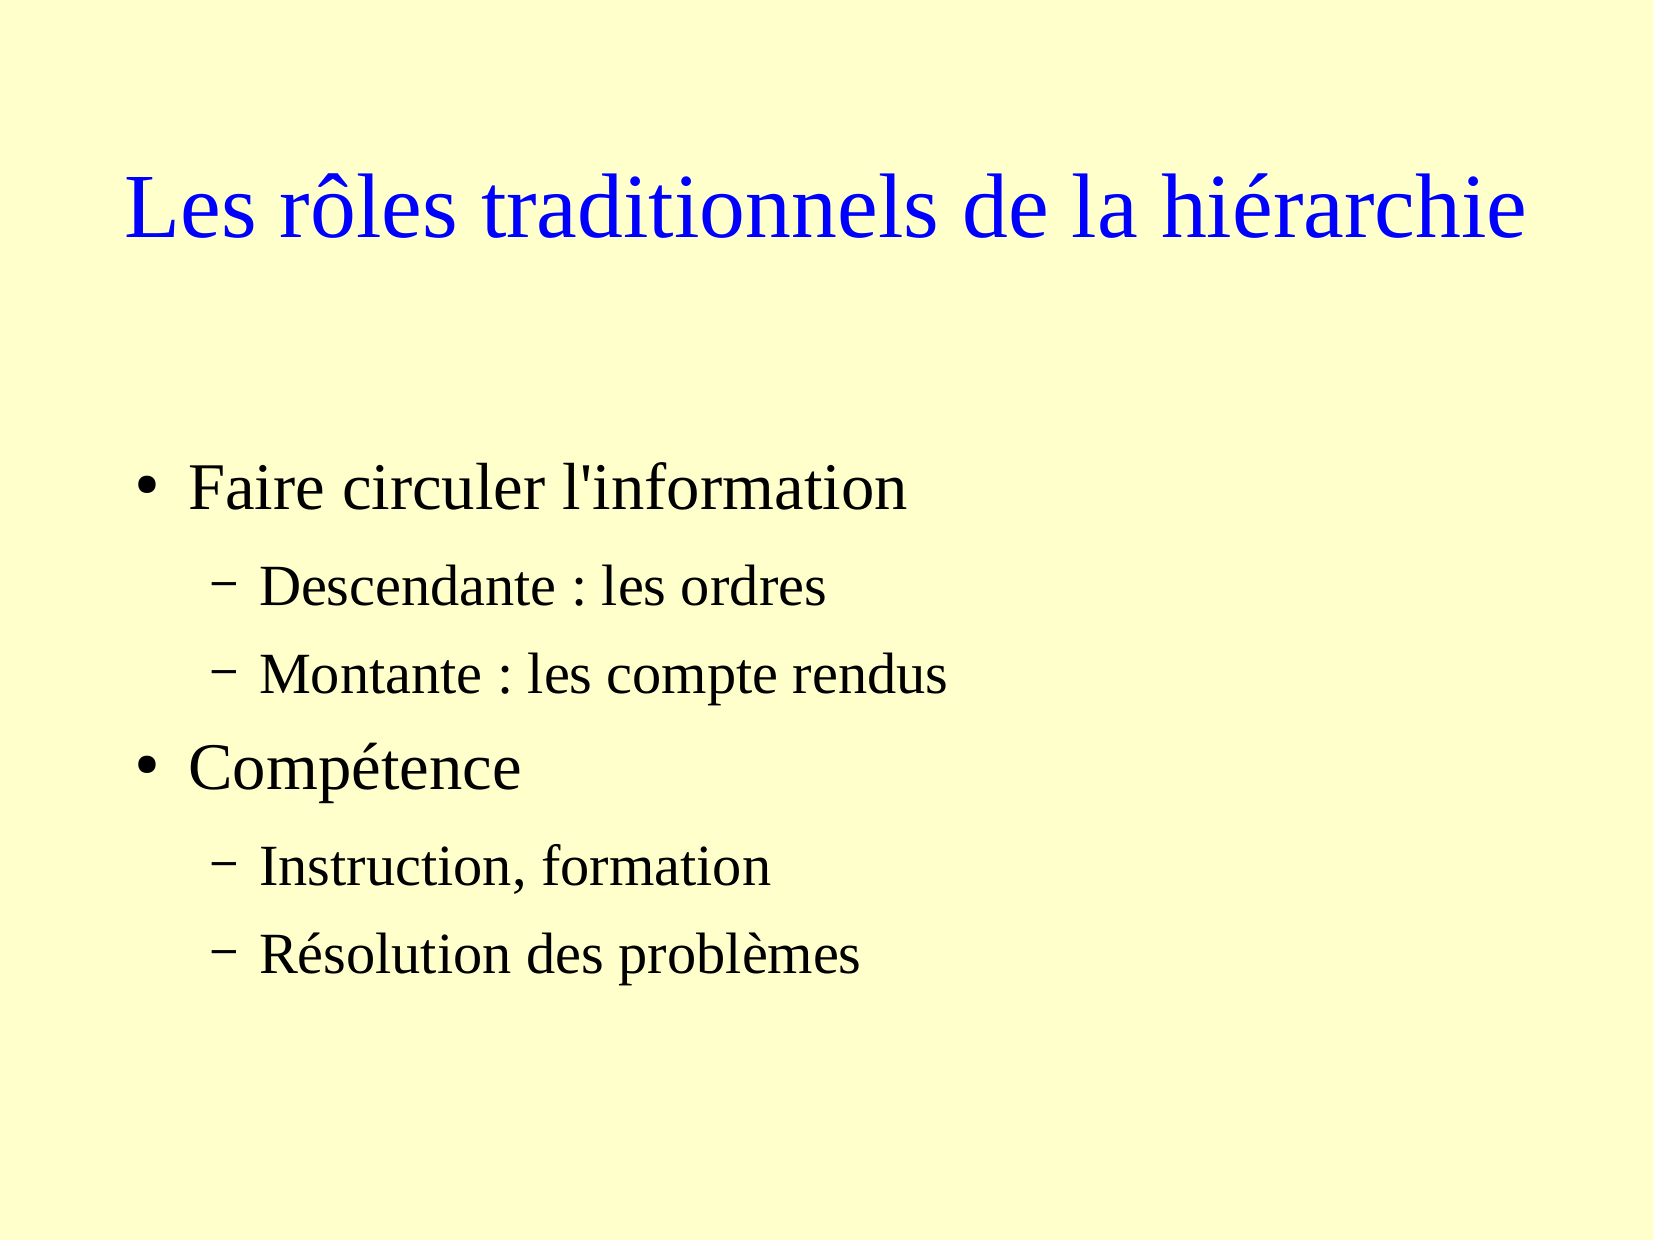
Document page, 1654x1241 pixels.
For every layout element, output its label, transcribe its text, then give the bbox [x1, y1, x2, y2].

title Les rôles traditionnels de la hiérarchie [121, 102, 1534, 311]
list Faire circuler l'information Descendante : les ordres Montante : les compte rendus Compétence Instruction, formation Résolution des problèmes [117, 449, 1530, 1079]
